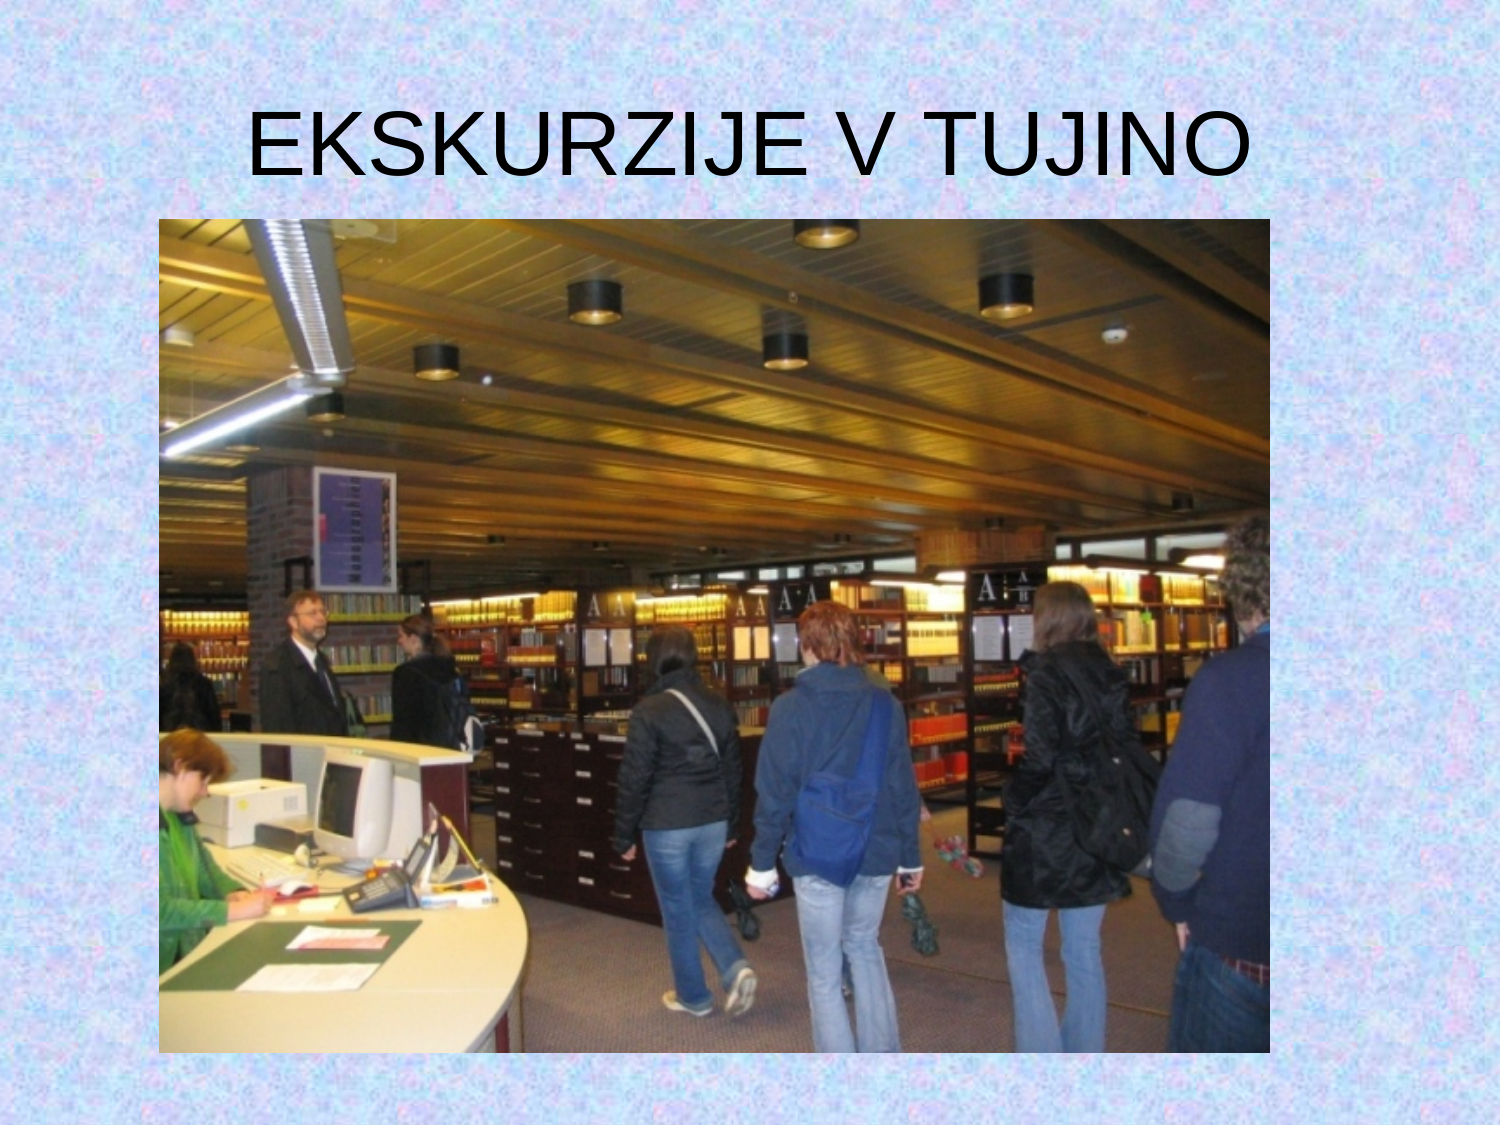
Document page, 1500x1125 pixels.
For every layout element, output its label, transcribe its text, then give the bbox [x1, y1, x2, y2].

title EKSKURZIJE V TUJINO [75, 45, 1426, 233]
picture [0, 0, 1500, 1125]
